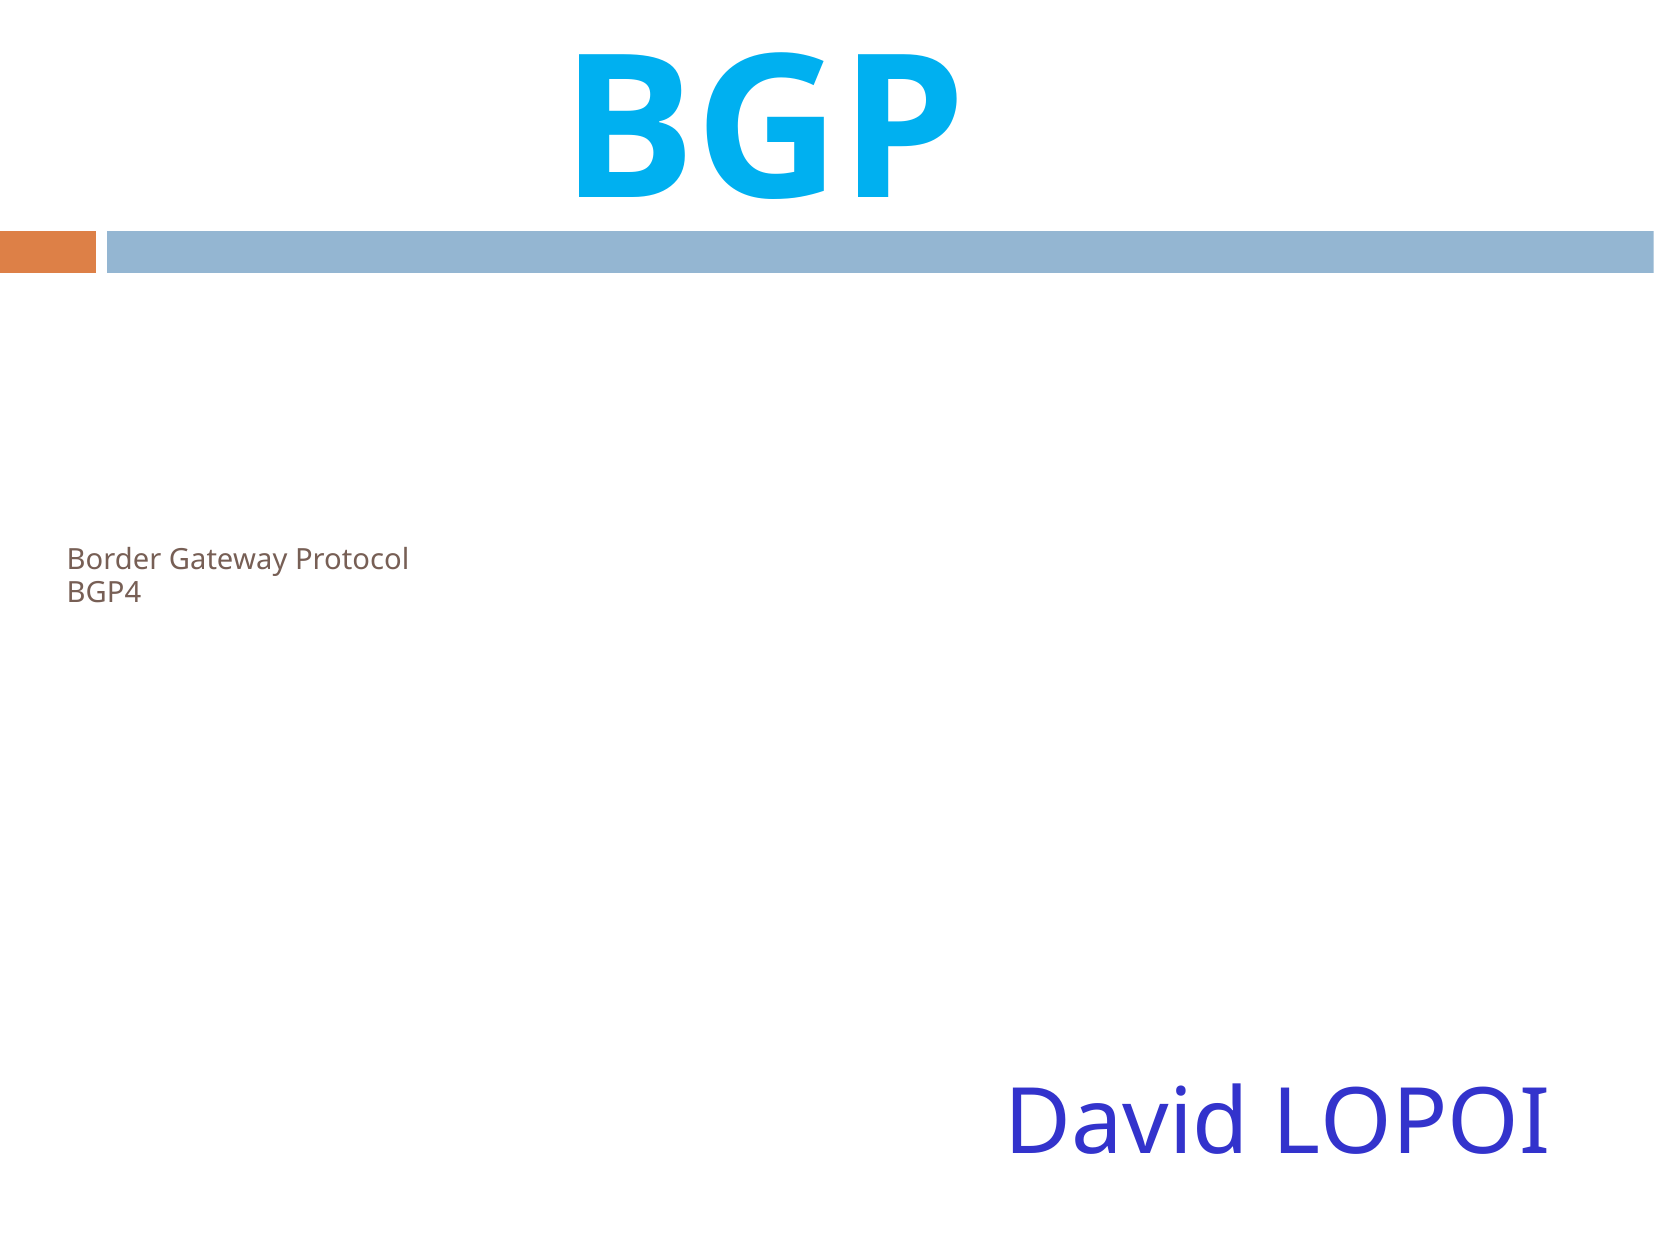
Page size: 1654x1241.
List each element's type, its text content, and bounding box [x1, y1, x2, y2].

text_box David LOPOI [901, 1063, 1654, 1158]
text_box BGP [123, 41, 1530, 249]
title Border Gateway Protocol BGP4 [51, 432, 1627, 755]
